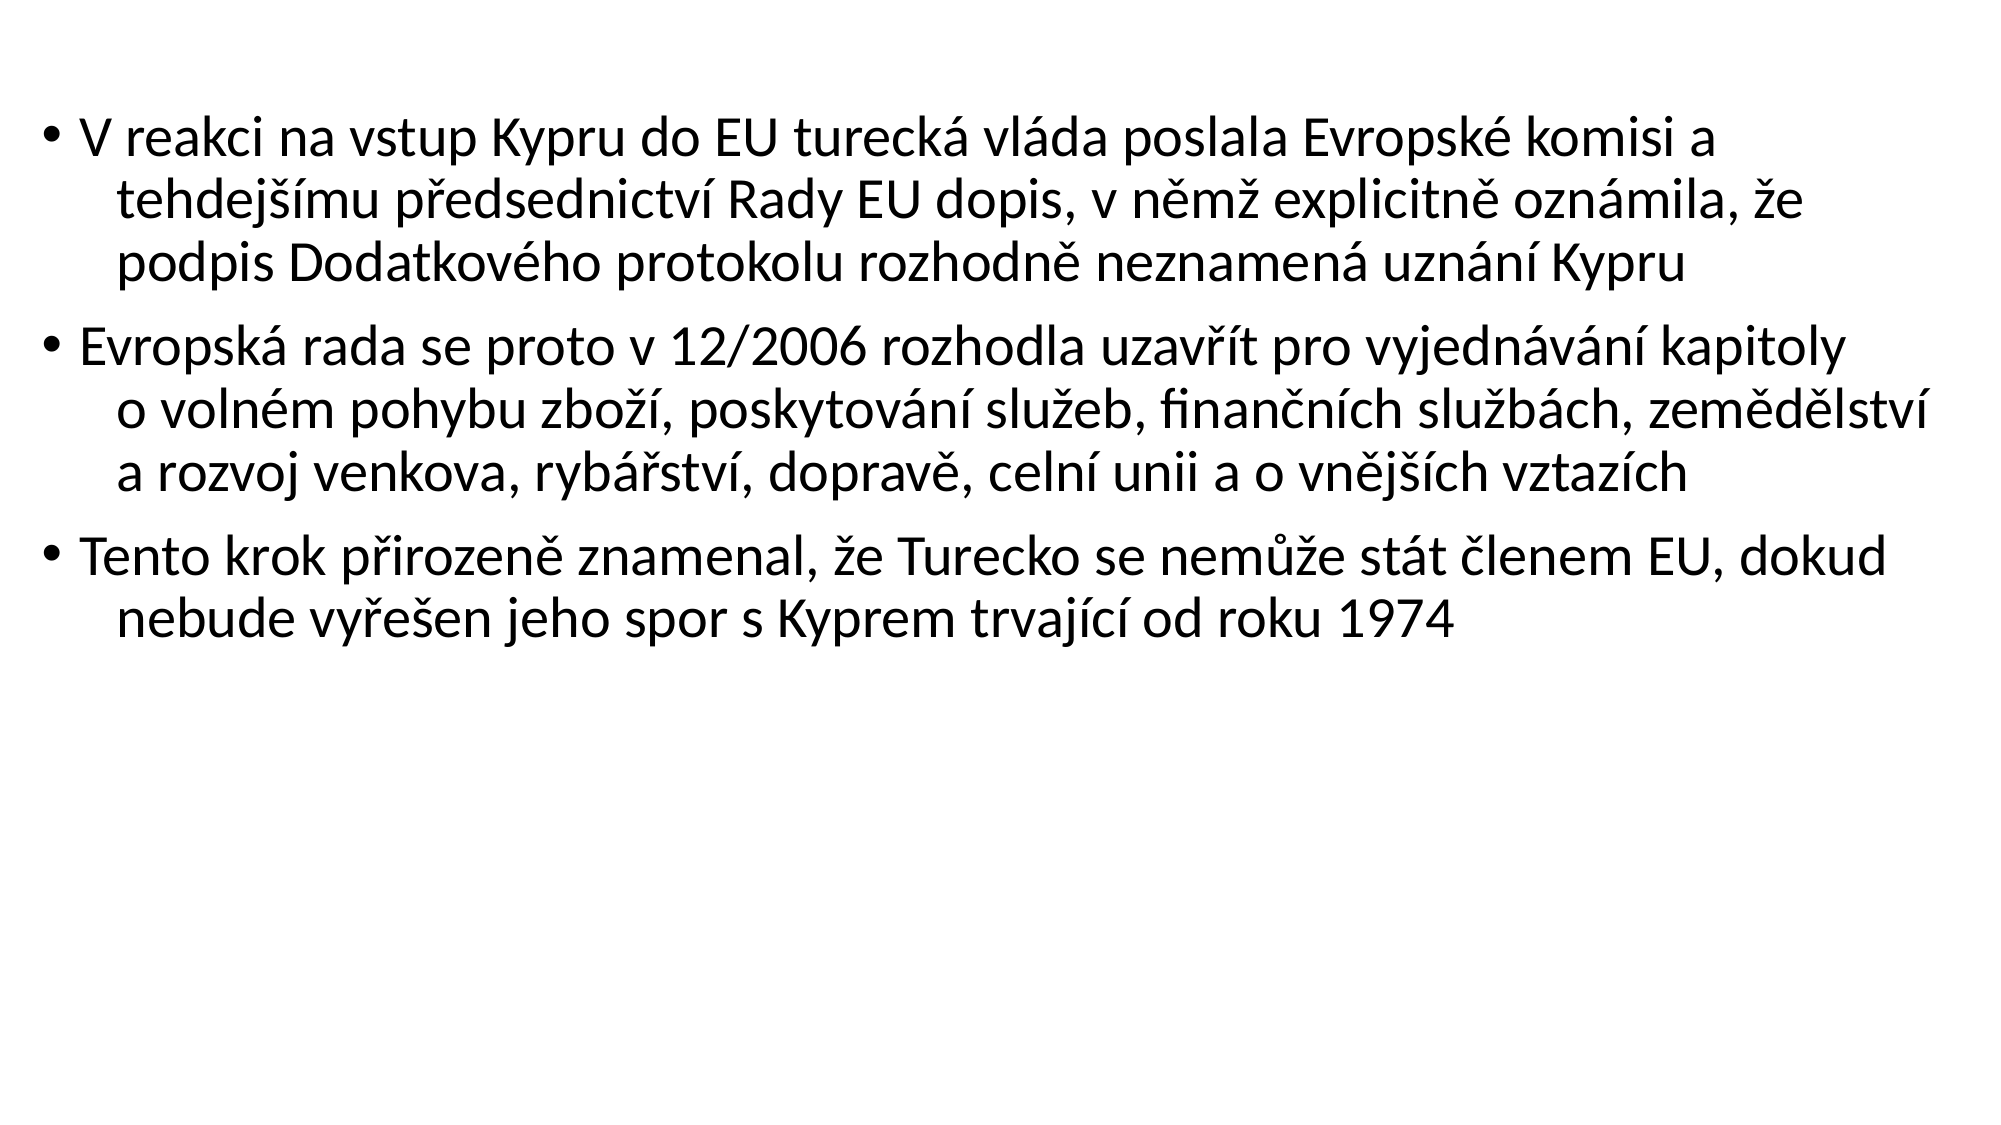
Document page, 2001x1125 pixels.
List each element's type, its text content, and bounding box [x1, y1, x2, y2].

list V reakci na vstup Kypru do EU turecká vláda poslala Evropské komisi a tehdejšímu předsednictví Rady EU dopis, v němž explicitně oznámila, že podpis Dodatkového protokolu rozhodně neznamená uznání Kypru Evropská rada se proto v 12/2006 rozhodla uzavřít pro vyjednávání kapitoly o volném pohybu zboží, poskytování služeb, finančních službách, zemědělství a rozvoj venkova, rybářství, dopravě, celní unii a o vnějších vztazích Tento krok přirozeně znamenal, že Turecko se nemůže stát členem EU, dokud nebude vyřešen jeho spor s Kyprem trvající od roku 1974 [26, 98, 1965, 1098]
